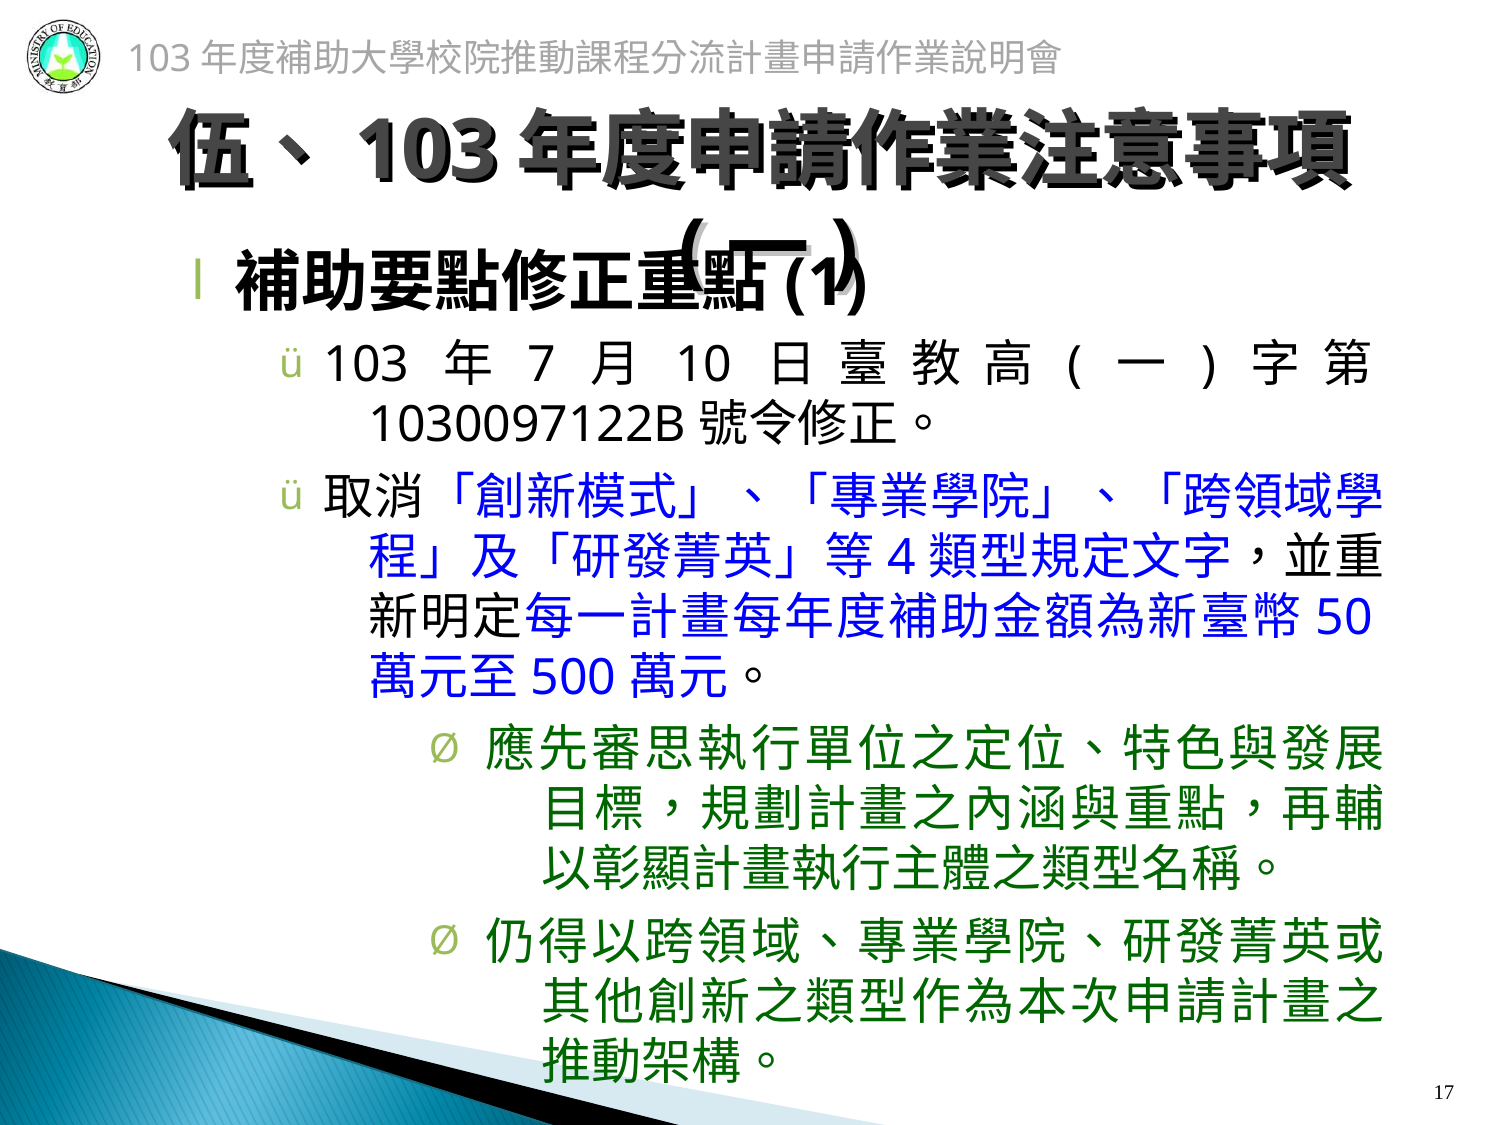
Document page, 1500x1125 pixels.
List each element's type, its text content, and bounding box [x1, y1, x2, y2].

text_box 伍、103年度申請作業注意事項(一) [112, 87, 1426, 209]
text_box 補助要點修正重點(1) 103年7月10日臺教高(一)字第1030097122B號令修正。 取消「創新模式」、「專業學院」、「跨領域學程」及「研發菁英」等4類型規定文字，並重新明定每一計畫每年度補助金額為新臺幣50萬元至500萬元。 應先審思執行單位之定位、特色與發展目標，規劃計畫之內涵與重點，再輔以彰顯計畫執行主體之類型名稱。 仍得以跨領域、專業學院、研發菁英或其他創新之類型作為本次申請計畫之推動架構。 [88, 231, 1400, 985]
text_box 103年度補助大學校院推動課程分流計畫申請作業說明會 [112, 26, 1436, 88]
picture [17, 19, 102, 96]
text_box 17 [1418, 1051, 1479, 1112]
